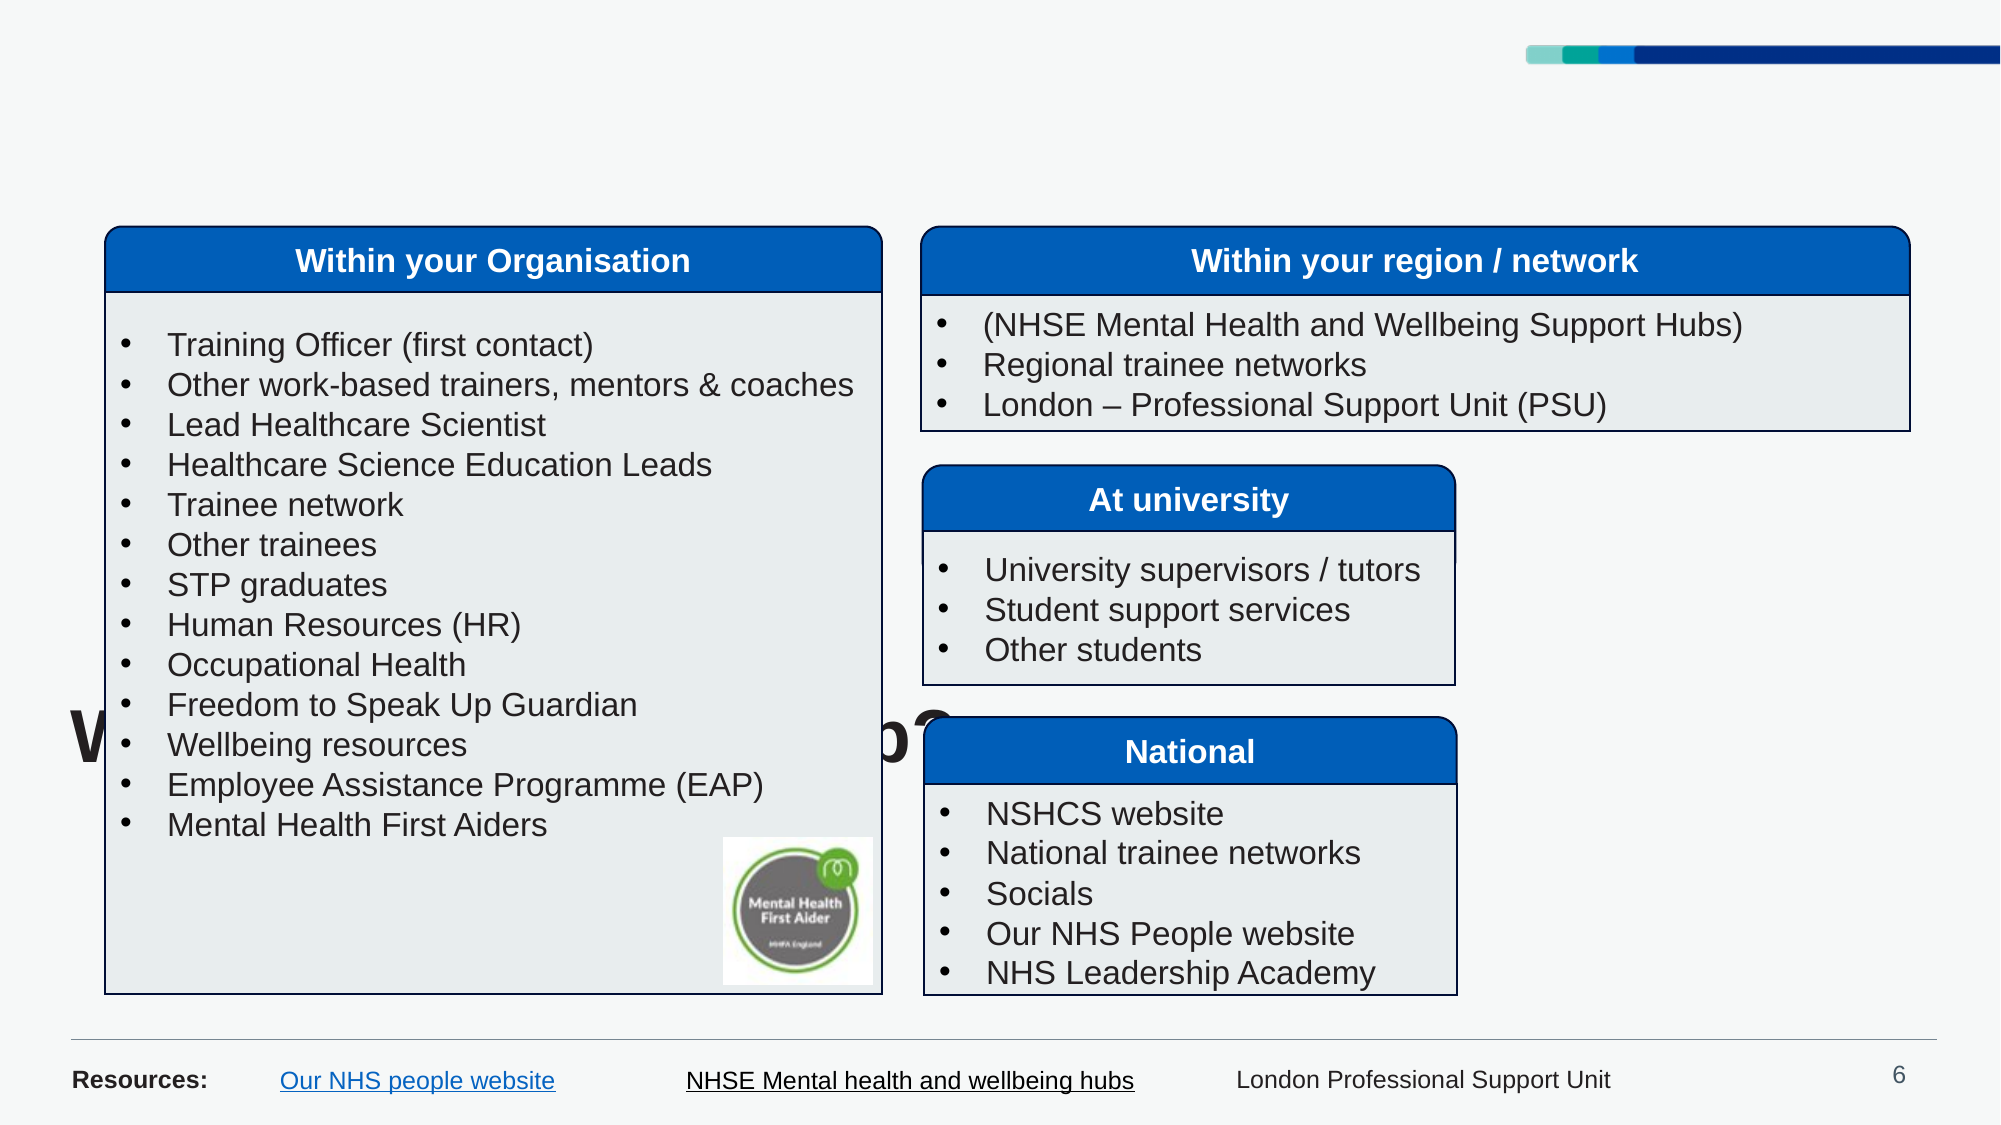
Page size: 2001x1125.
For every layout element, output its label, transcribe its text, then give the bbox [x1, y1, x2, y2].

text_box Training Officer (first contact) Other work-based trainers, mentors & coaches Lead Healthcare Scientist Healthcare Science Education Leads Trainee network Other trainees STP graduates Human Resources (HR) Occupational Health Freedom to Speak Up Guardian Wellbeing resources Employee Assistance Programme (EAP) Mental Health First Aiders [105, 292, 882, 994]
text_box At university [922, 465, 1456, 566]
text_box (NHSE Mental Health and Wellbeing Support Hubs) Regional trainee networks London – Professional Support Unit (PSU) [921, 295, 1910, 431]
text_box NHSE Mental health and wellbeing hubs​ [671, 1057, 1243, 1103]
title Where can you get help? [76, 47, 1950, 190]
text_box London Professional Support Unit [1221, 1056, 1678, 1102]
text_box Within your Organisation [105, 226, 882, 292]
text_box Within your region / network [921, 226, 1910, 295]
text_box University supervisors / tutors Student support services Other students [923, 531, 1455, 685]
text_box Our NHS people website [264, 1057, 621, 1103]
text_box NSHCS website National trainee networks Socials Our NHS People website NHS Leadership Academy [924, 784, 1457, 995]
picture [723, 837, 873, 986]
text_box Resources: [56, 1056, 299, 1102]
text_box National [924, 717, 1457, 784]
